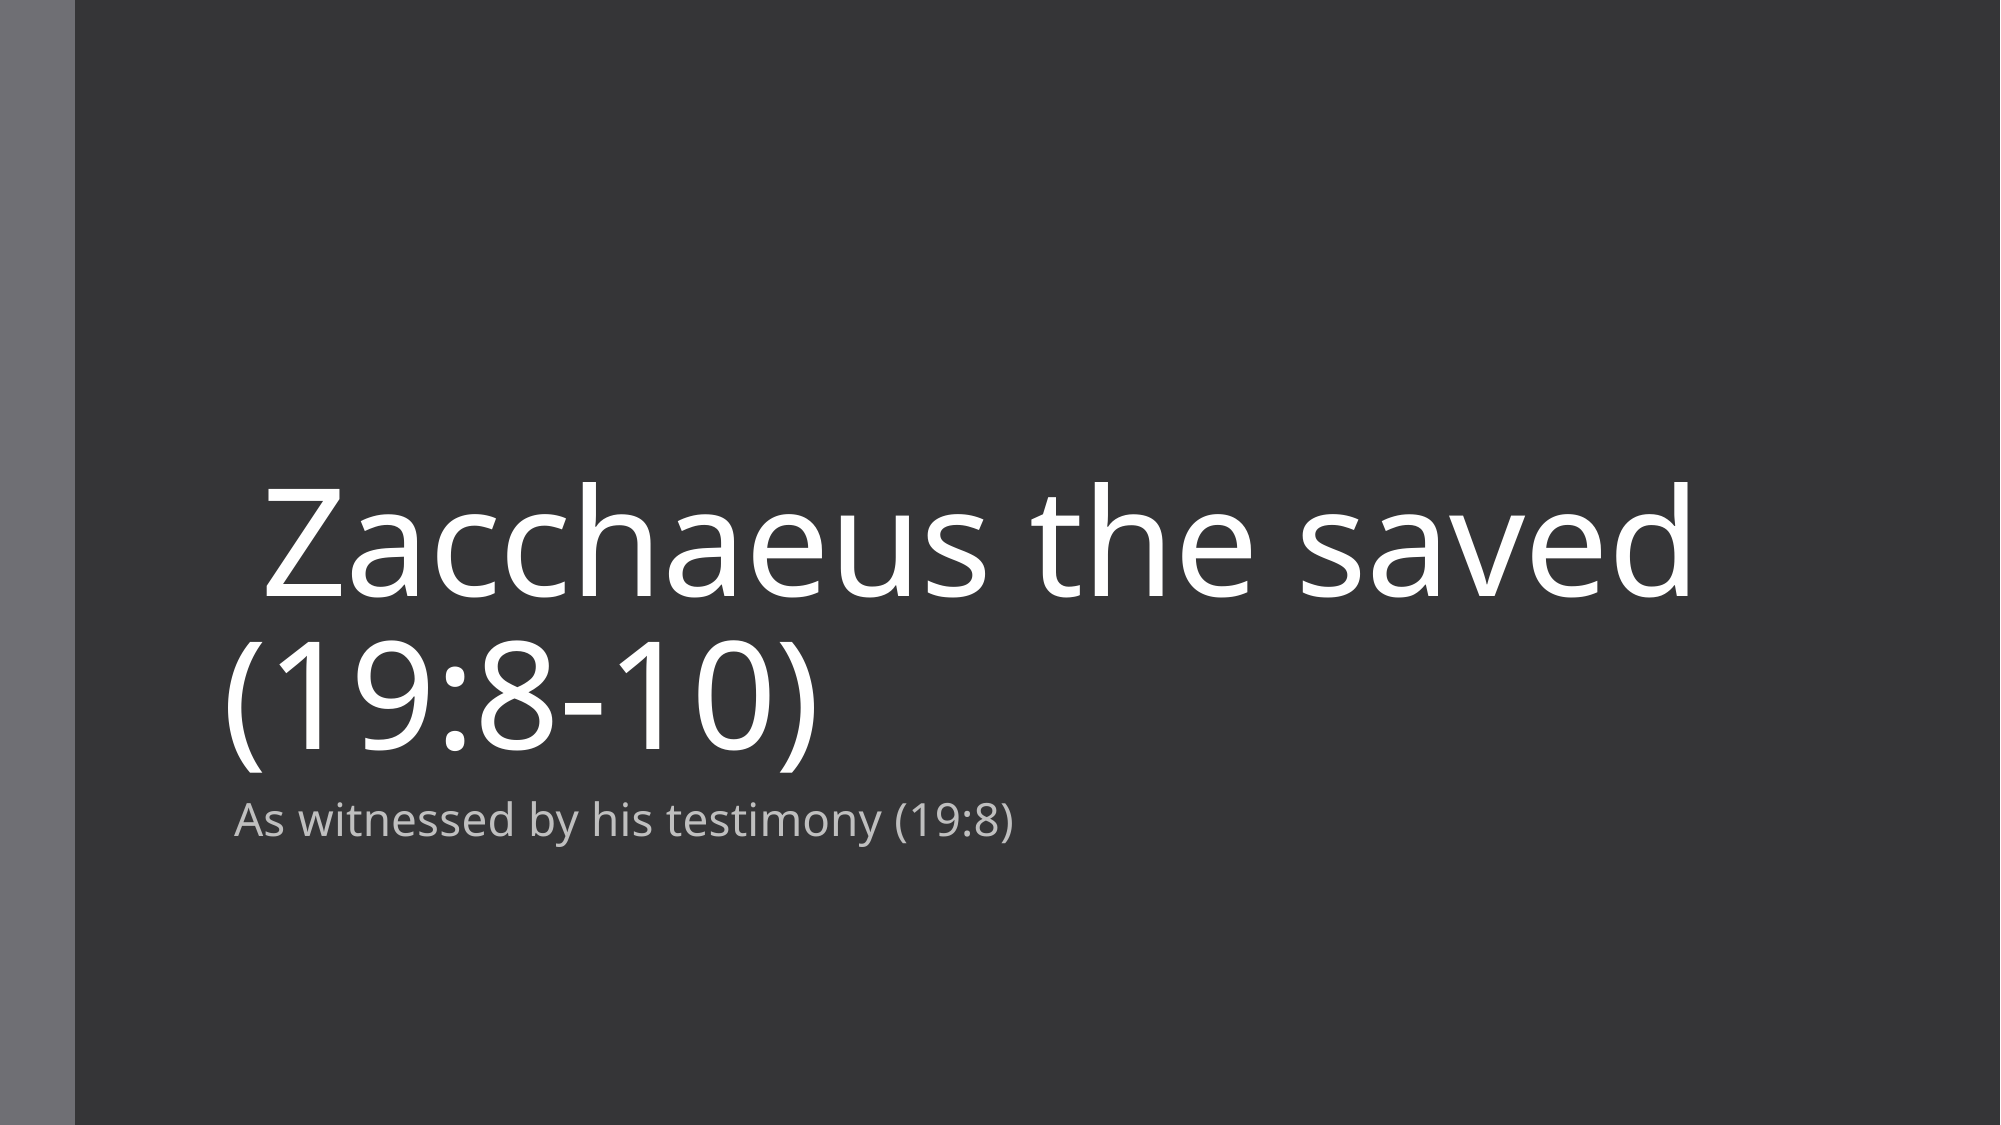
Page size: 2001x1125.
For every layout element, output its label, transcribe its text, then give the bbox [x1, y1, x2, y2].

subtitle As witnessed by his testimony (19:8) [206, 787, 1752, 1066]
title Zacchaeus the saved (19:8-10) [206, 124, 1752, 787]
